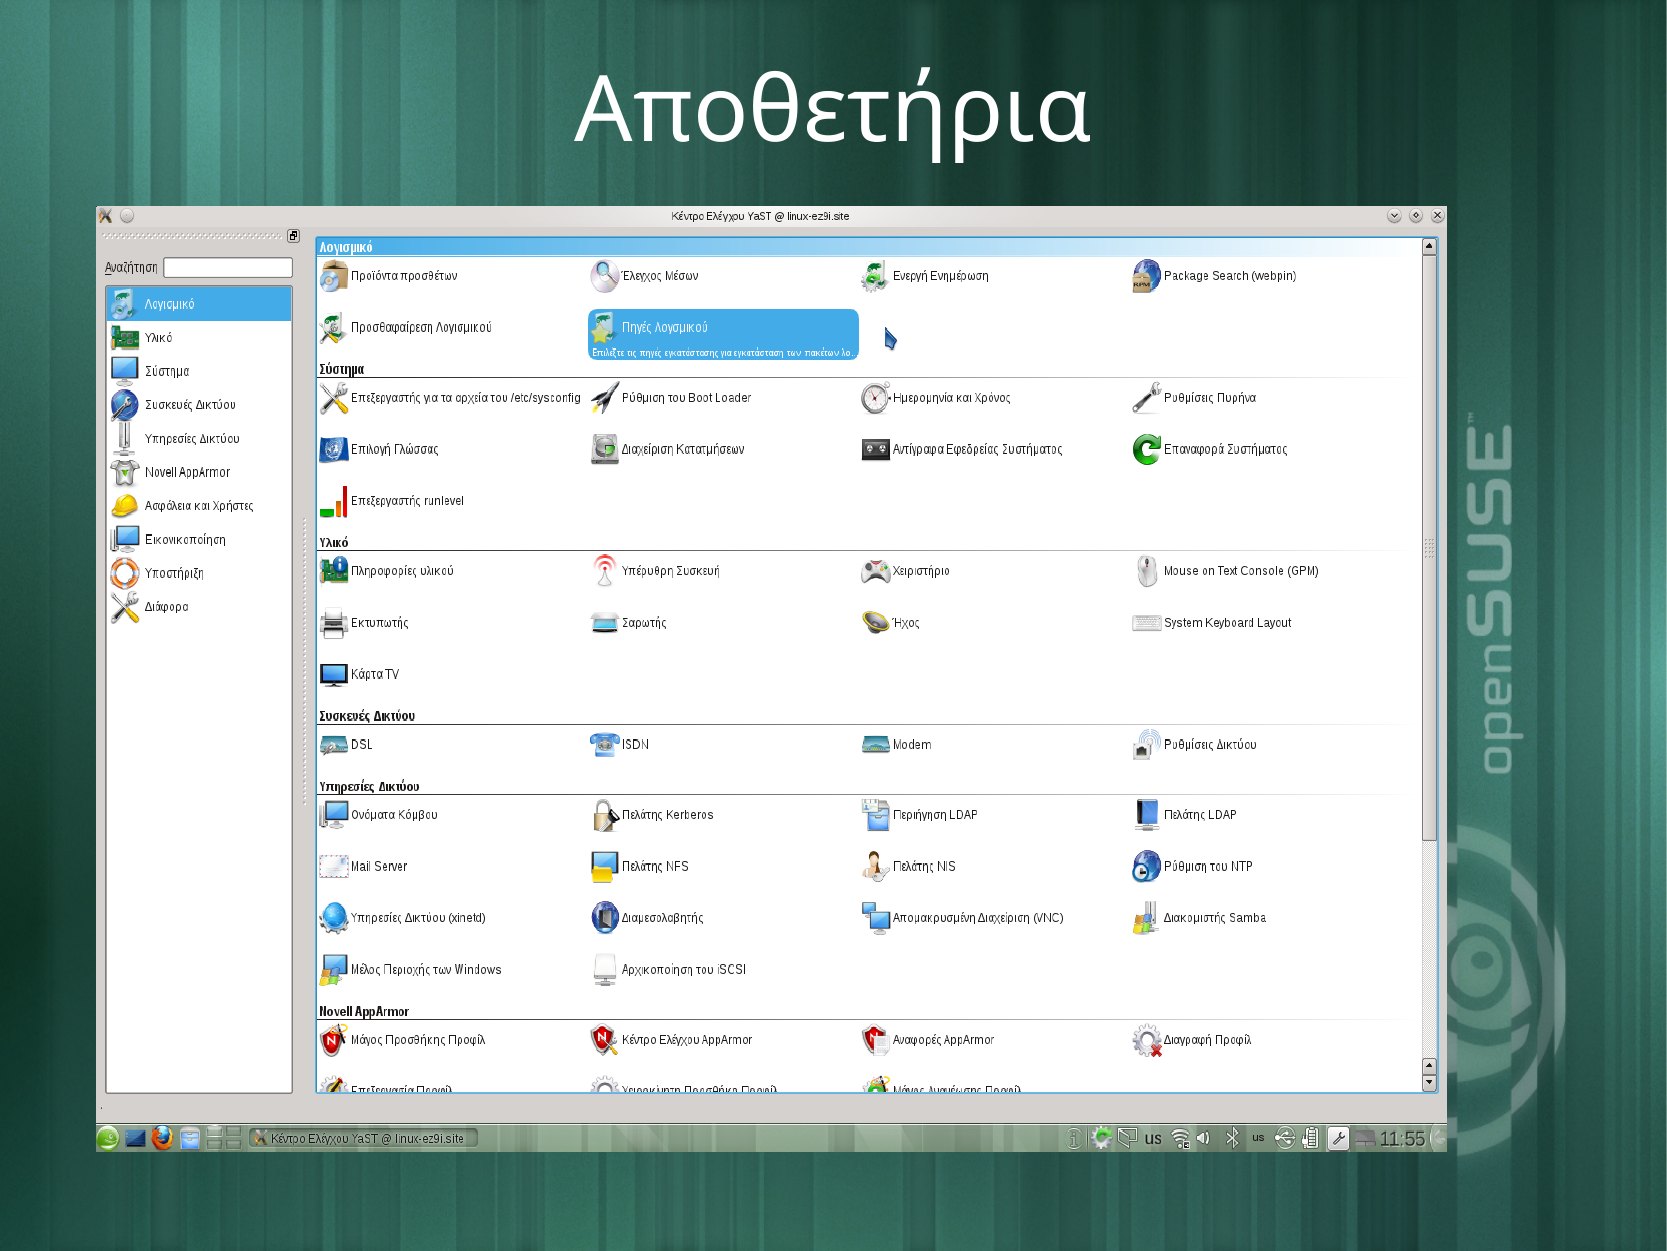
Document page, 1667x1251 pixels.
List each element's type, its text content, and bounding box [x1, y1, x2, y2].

list [38, 295, 1625, 1196]
picture [0, 0, 1667, 1251]
title Αποθετήρια [40, 50, 1627, 271]
